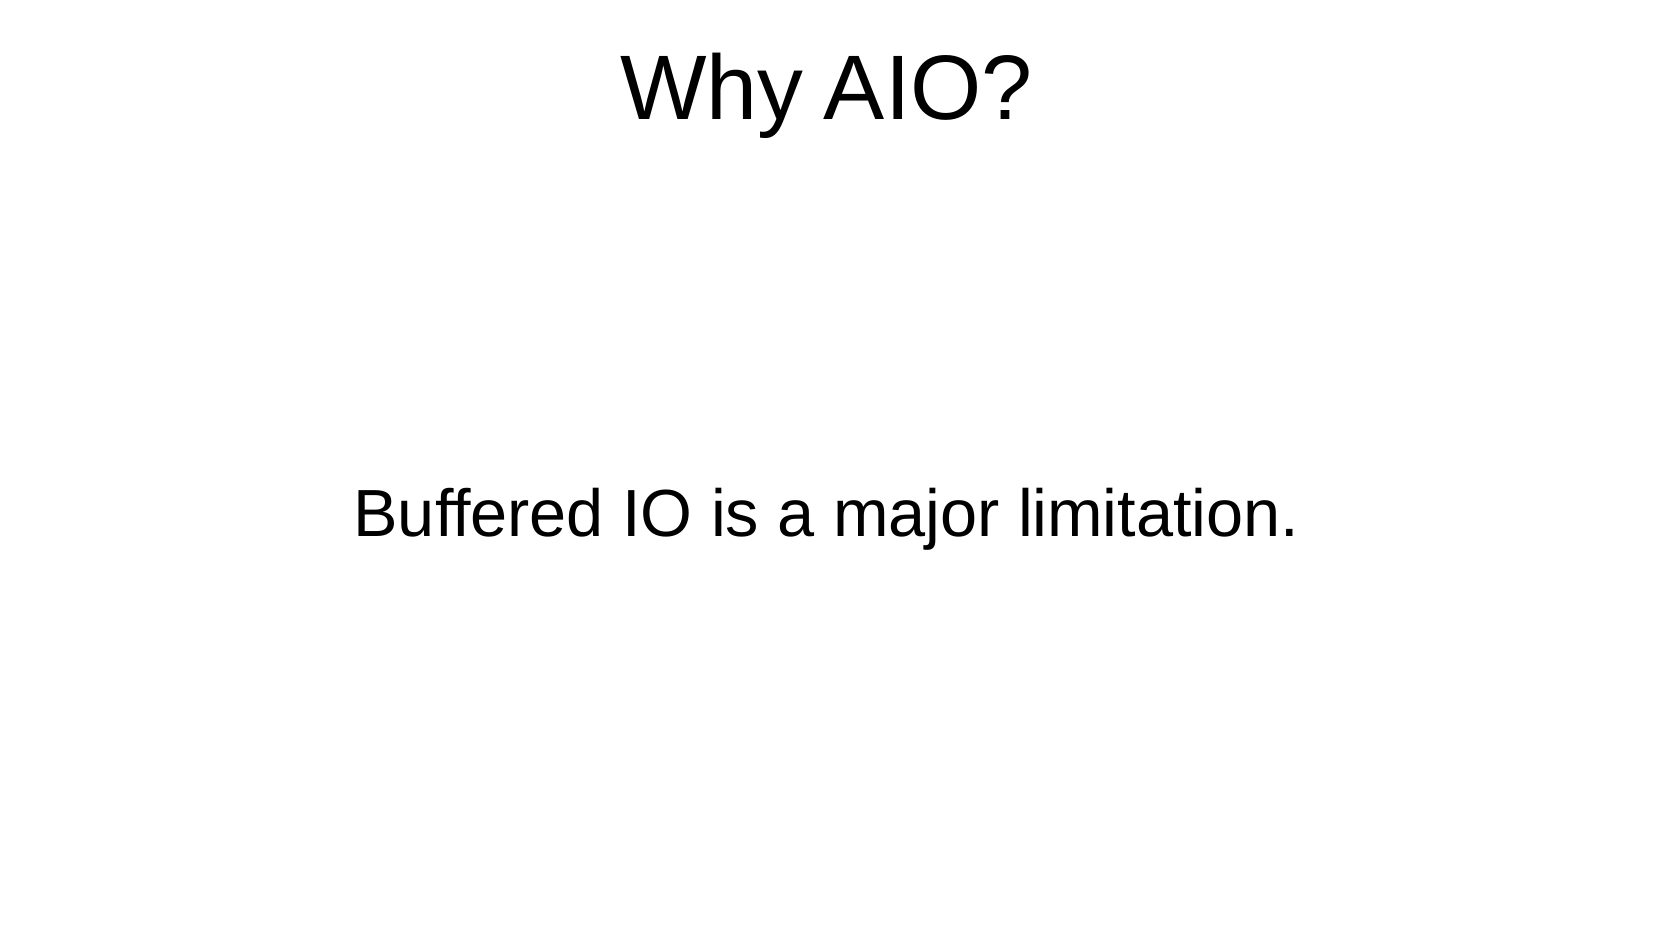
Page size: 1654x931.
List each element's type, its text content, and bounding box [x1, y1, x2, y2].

subtitle Buffered IO is a major limitation. [82, 217, 1571, 811]
title Why AIO? [82, 9, 1571, 166]
